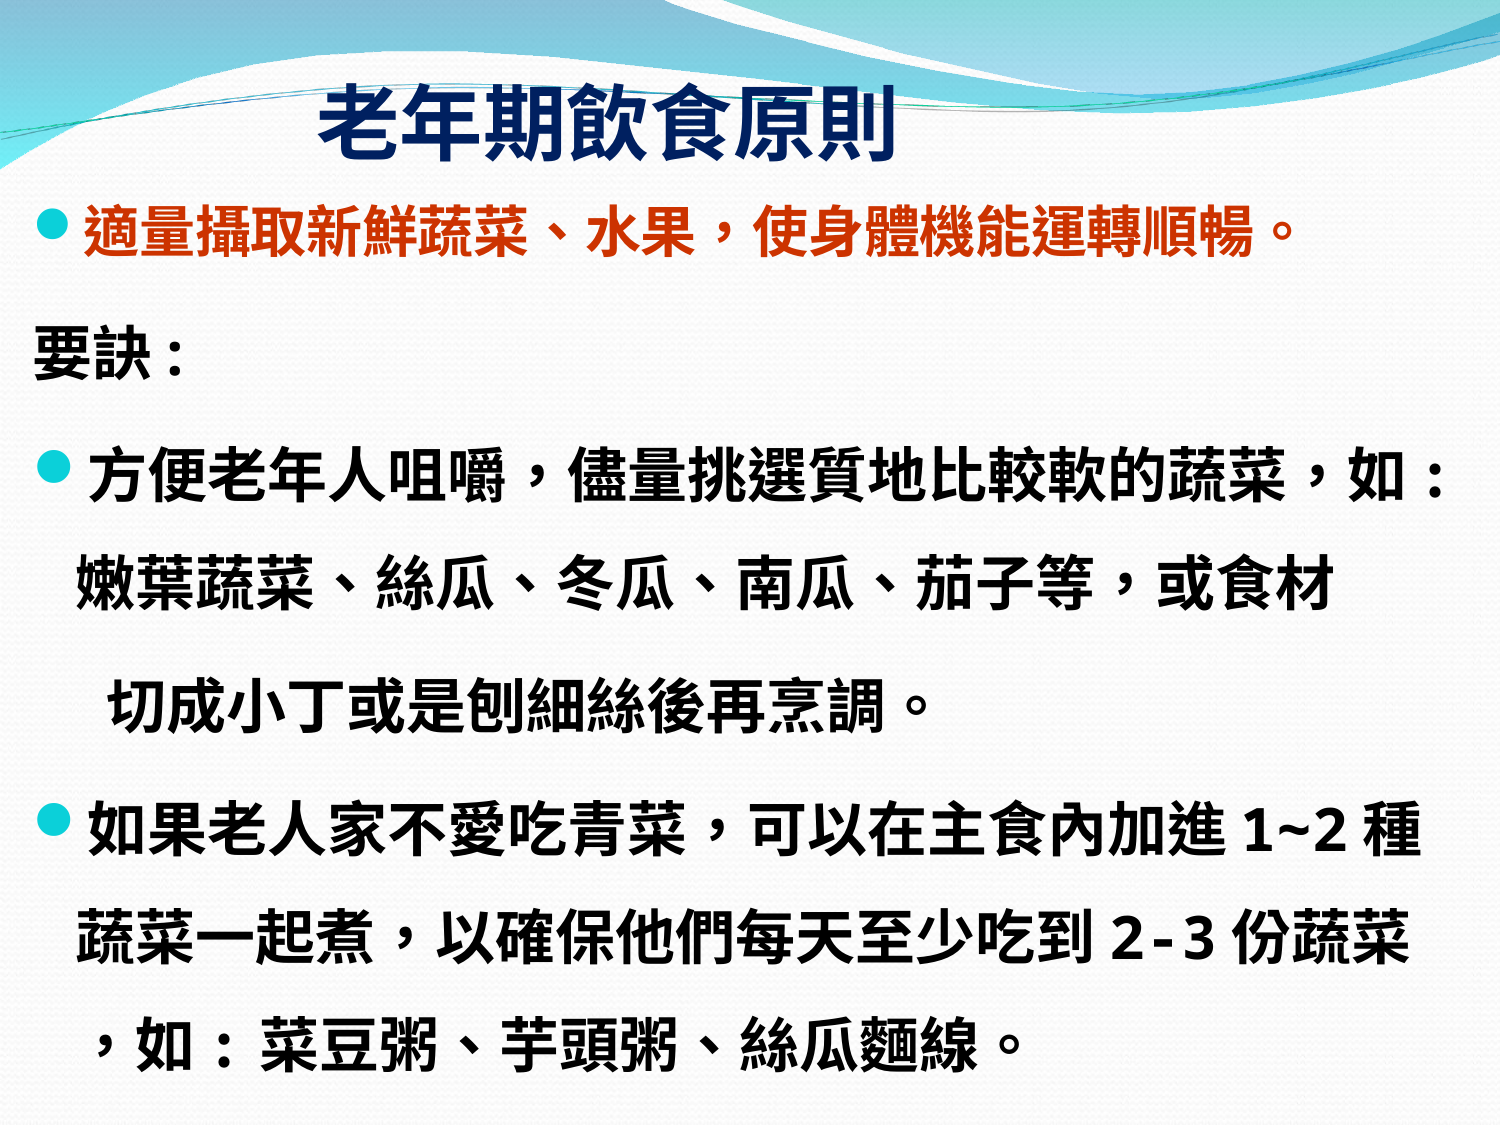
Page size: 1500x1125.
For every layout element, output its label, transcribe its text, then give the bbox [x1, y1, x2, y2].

title 老年期飲食原則 [64, 42, 1152, 172]
picture [0, 0, 1500, 1125]
list 適量攝取新鮮蔬菜、水果，使身體機能運轉順暢。 要訣: 方便老年人咀嚼，儘量挑選質地比較軟的蔬菜，如:嫩葉蔬菜、絲瓜、冬瓜、南瓜、茄子等，或食材 切成小丁或是刨細絲後再烹調。 如果老人家不愛吃青菜，可以在主食內加進1∼2種蔬菜一起煮，以確保他們每天至少吃到2-3份蔬菜，如:菜豆粥、芋頭粥、絲瓜麵線。 [17, 196, 1483, 1125]
